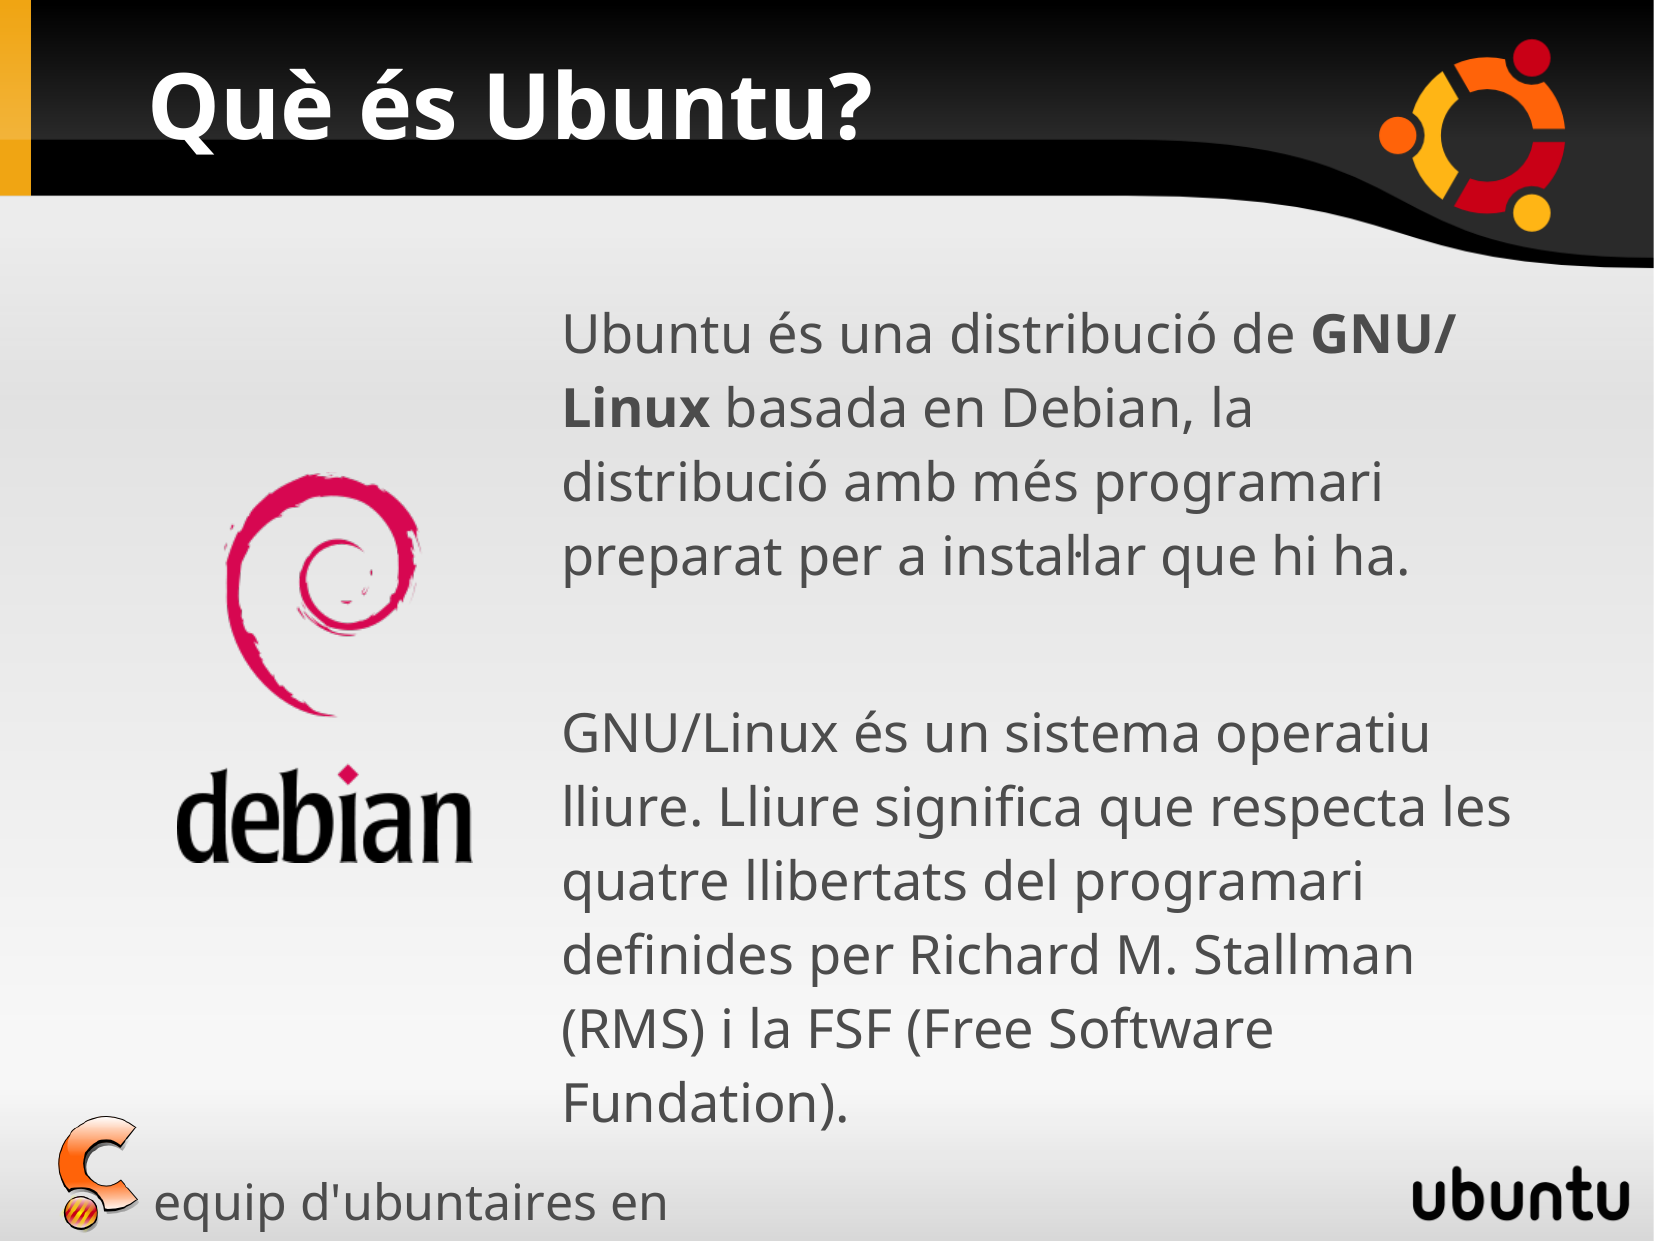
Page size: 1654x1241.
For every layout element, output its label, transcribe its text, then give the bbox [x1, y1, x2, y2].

picture [0, 0, 1654, 1241]
text_box Ubuntu és una distribució de GNU/Linux basada en Debian, la distribució amb més programari preparat per a instal·lar que hi ha. GNU/Linux és un sistema operatiu lliure. Lliure significa que respecta les quatre llibertats del programari definides per Richard M. Stallman (RMS) i la FSF (Free Software Fundation). [561, 295, 1536, 1048]
title Què és Ubuntu? [0, 0, 1359, 208]
